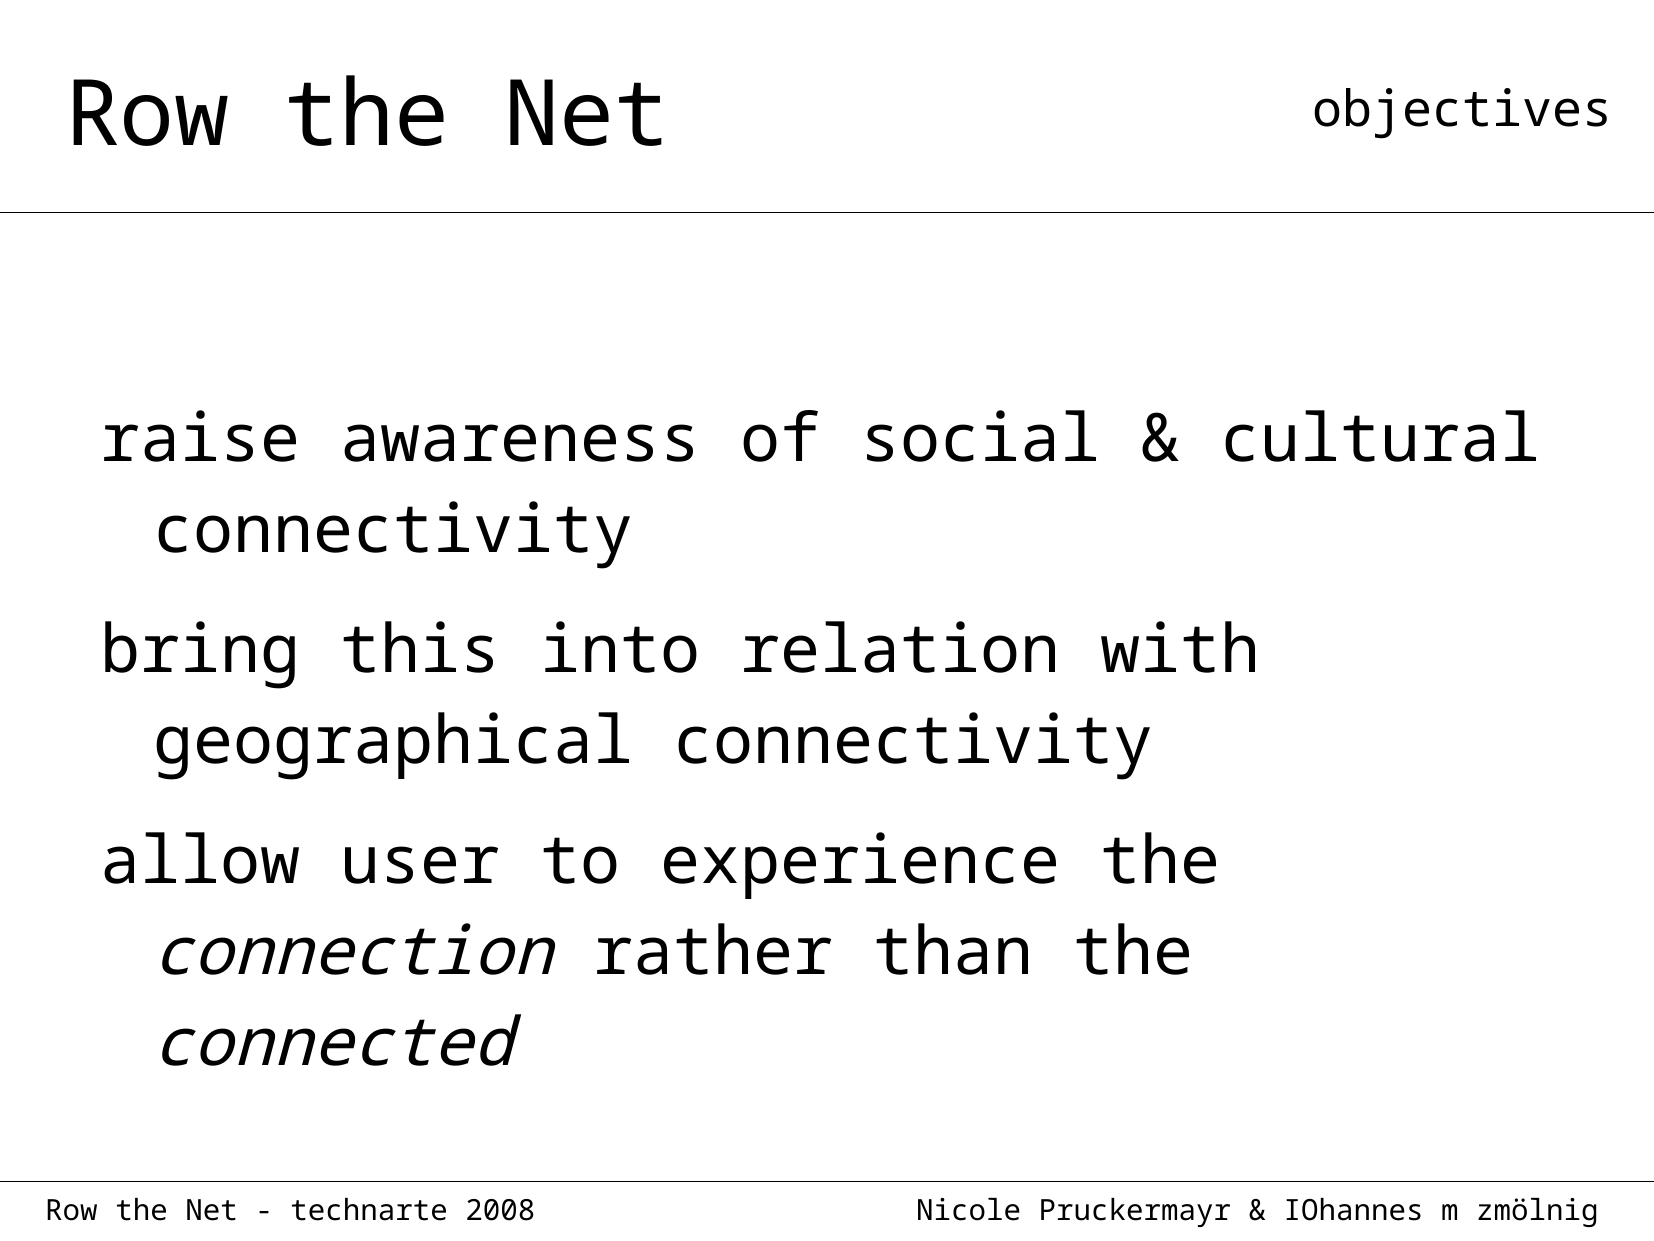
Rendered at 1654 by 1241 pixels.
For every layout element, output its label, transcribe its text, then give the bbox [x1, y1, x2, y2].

list raise awareness of social & cultural connectivity bring this into relation with geographical connectivity allow user to experience the connection rather than the connected [82, 390, 1571, 1210]
title objectives [750, 78, 1613, 137]
